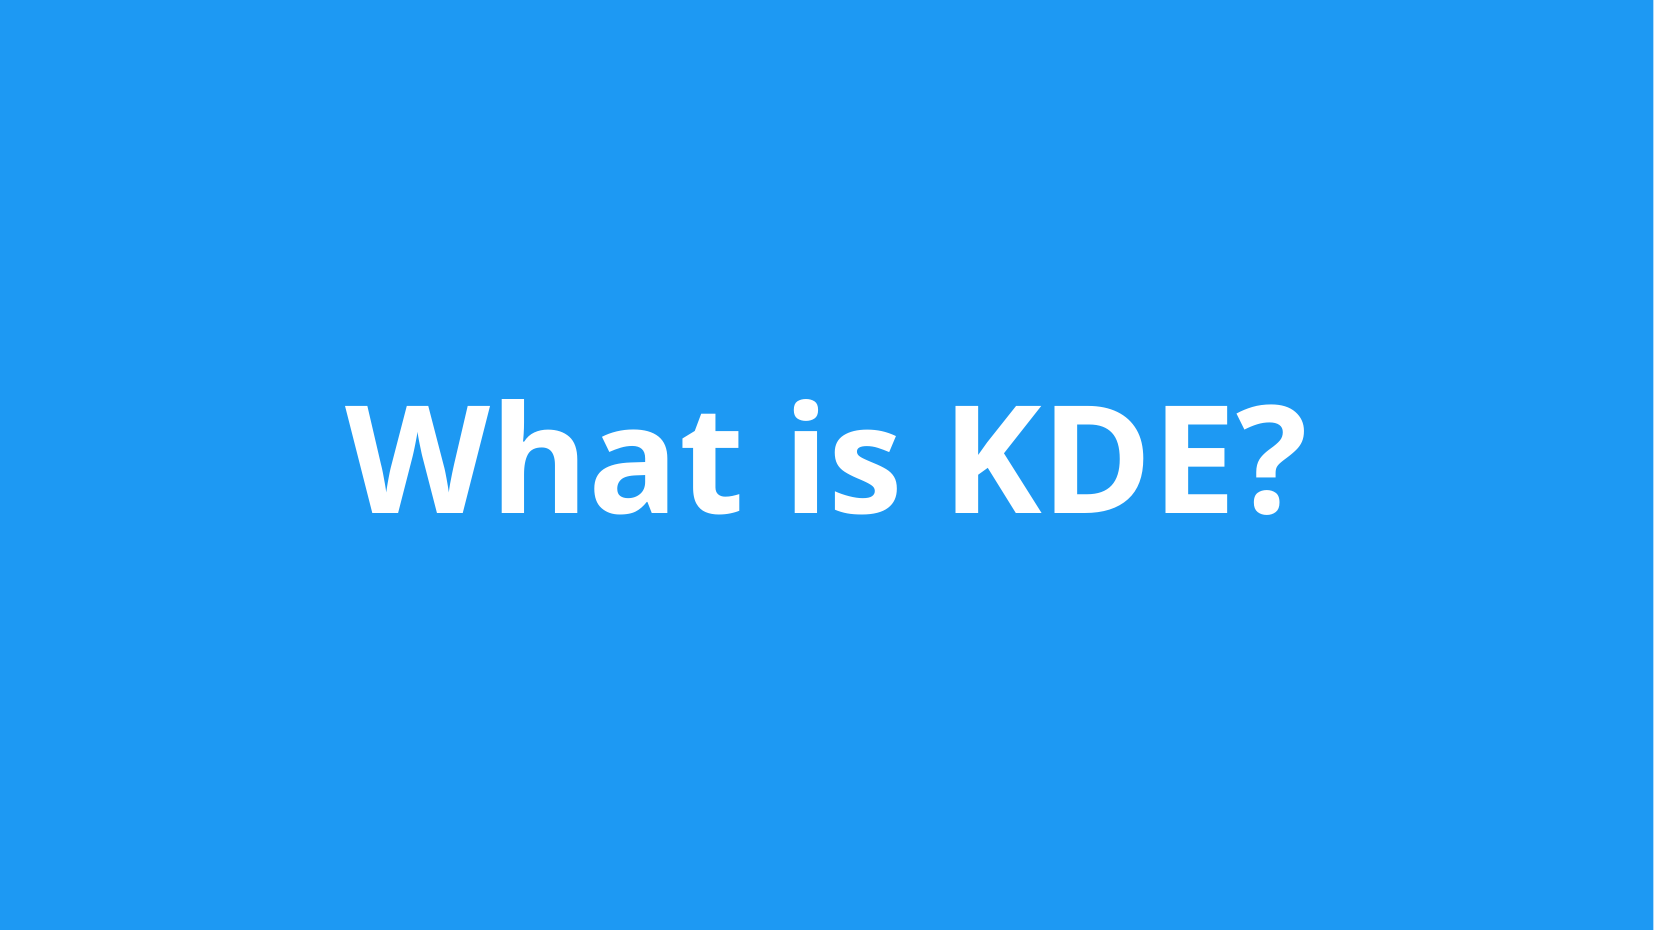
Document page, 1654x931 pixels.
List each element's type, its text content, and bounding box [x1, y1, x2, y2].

title What is KDE? [113, 375, 1540, 555]
